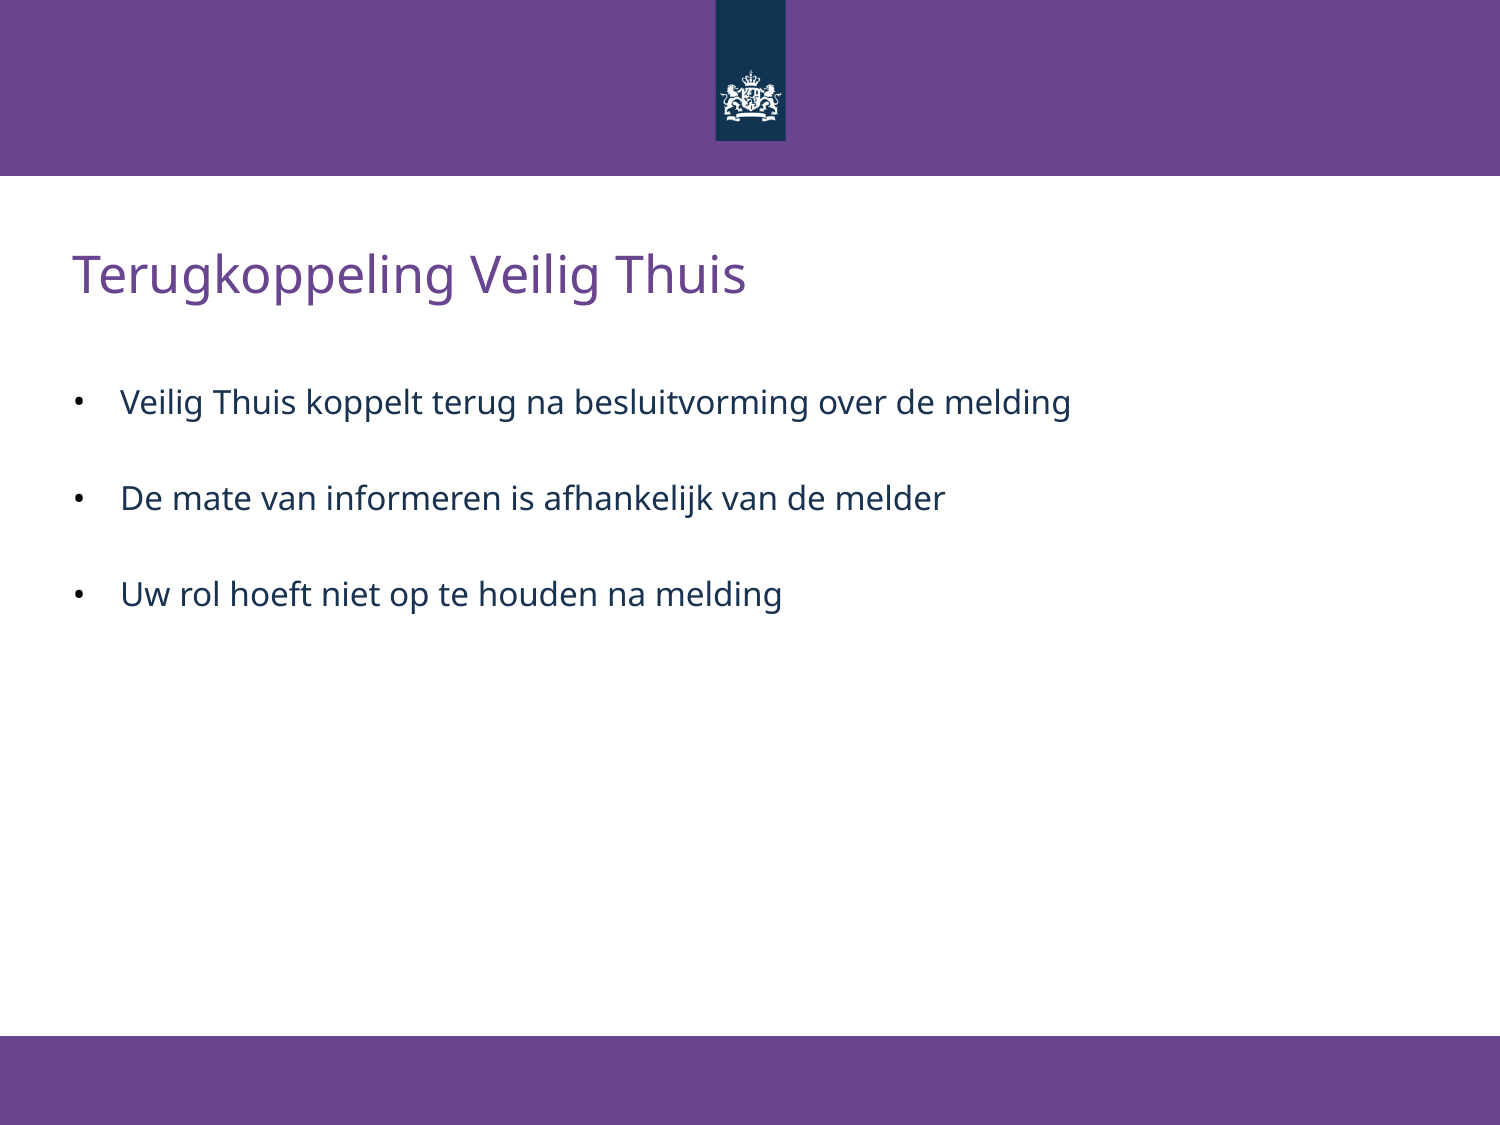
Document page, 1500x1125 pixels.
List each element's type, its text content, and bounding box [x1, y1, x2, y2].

picture [0, 0, 1500, 141]
list Veilig Thuis koppelt terug na besluitvorming over de melding De mate van informeren is afhankelijk van de melder Uw rol hoeft niet op te houden na melding [57, 373, 1408, 972]
title Terugkoppeling Veilig Thuis [57, 234, 1408, 312]
